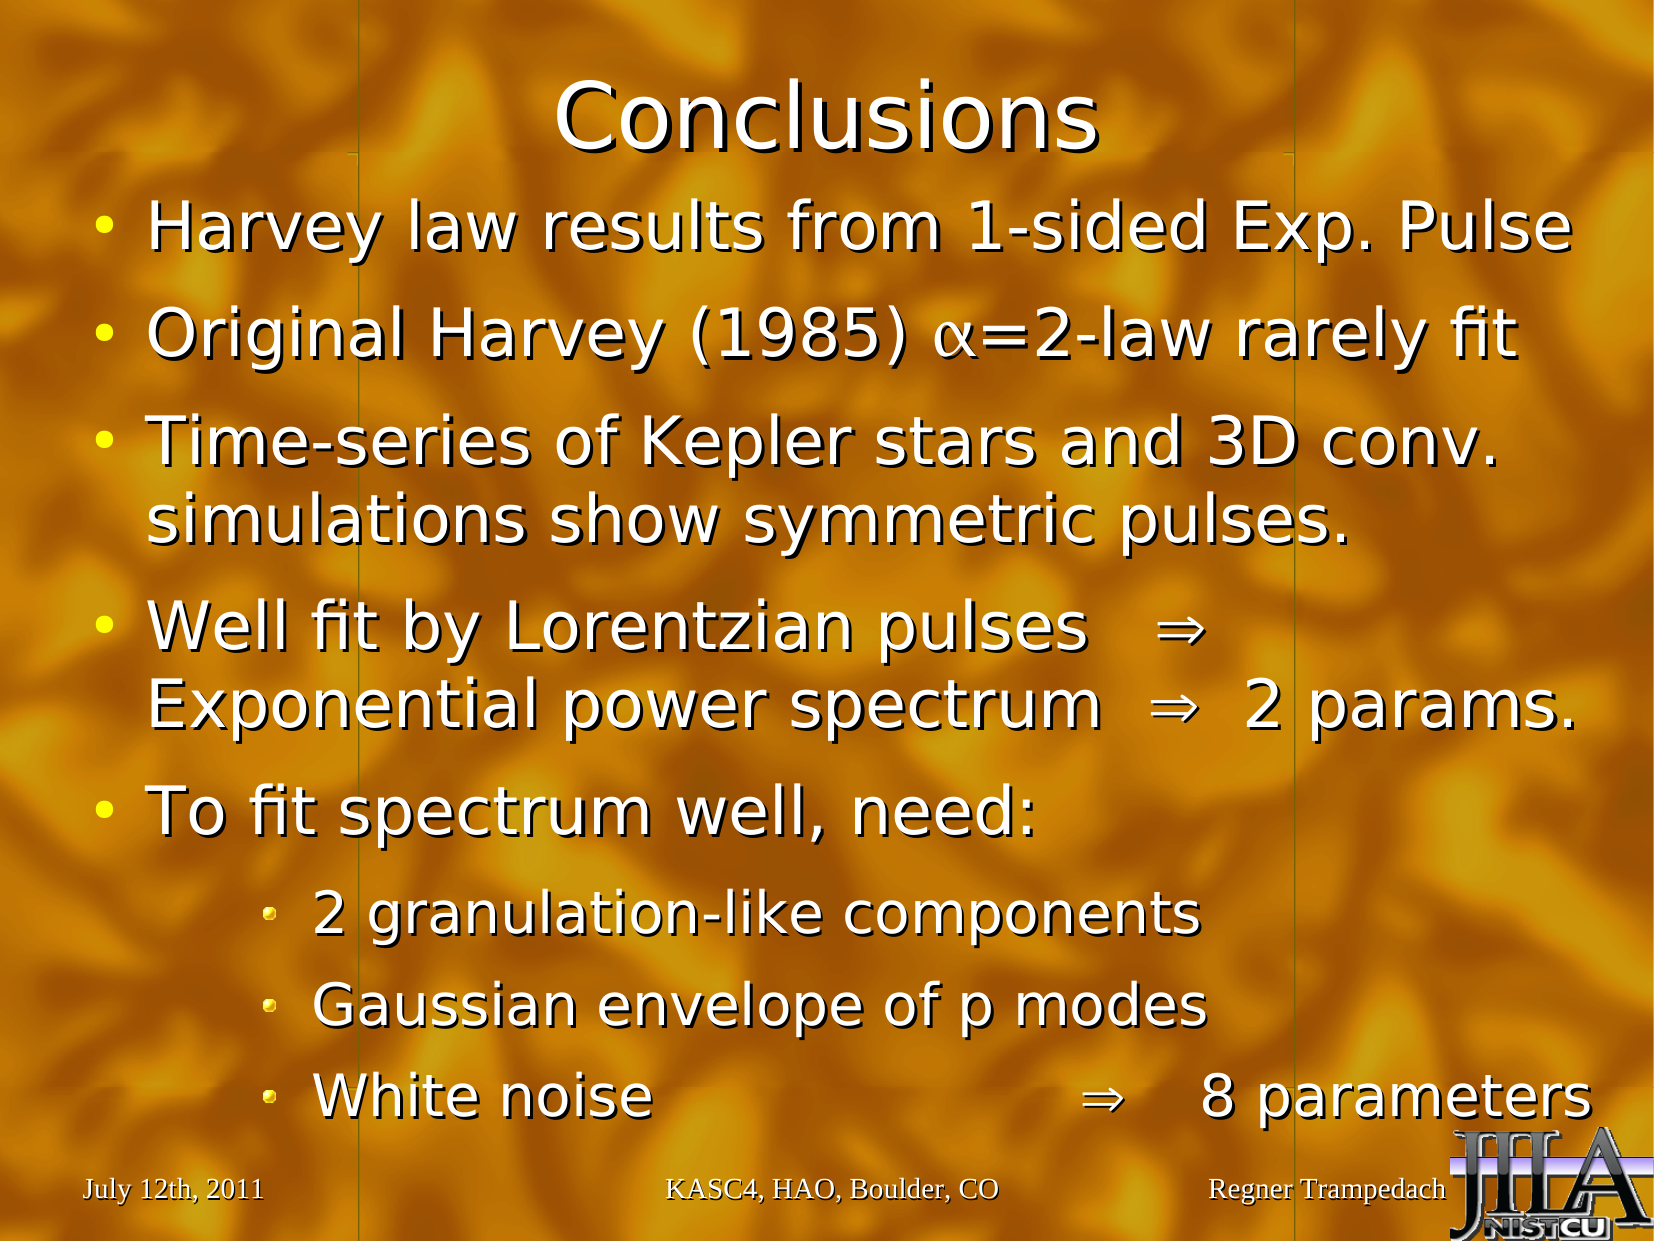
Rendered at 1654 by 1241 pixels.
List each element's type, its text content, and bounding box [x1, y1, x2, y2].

list Harvey law results from 1-sided Exp. Pulse Original Harvey (1985) =2-law rarely fit Time-series of Kepler stars and 3D conv. simulations show symmetric pulses. Well fit by Lorentzian pulses ⇒ Exponential power spectrum ⇒ 2 params. To fit spectrum well, need: 2 granulation-like components Gaussian envelope of p modes White noise ⇒ 8 parameters [75, 187, 1613, 1131]
title Conclusions [82, 45, 1571, 187]
picture [0, 0, 1654, 1241]
